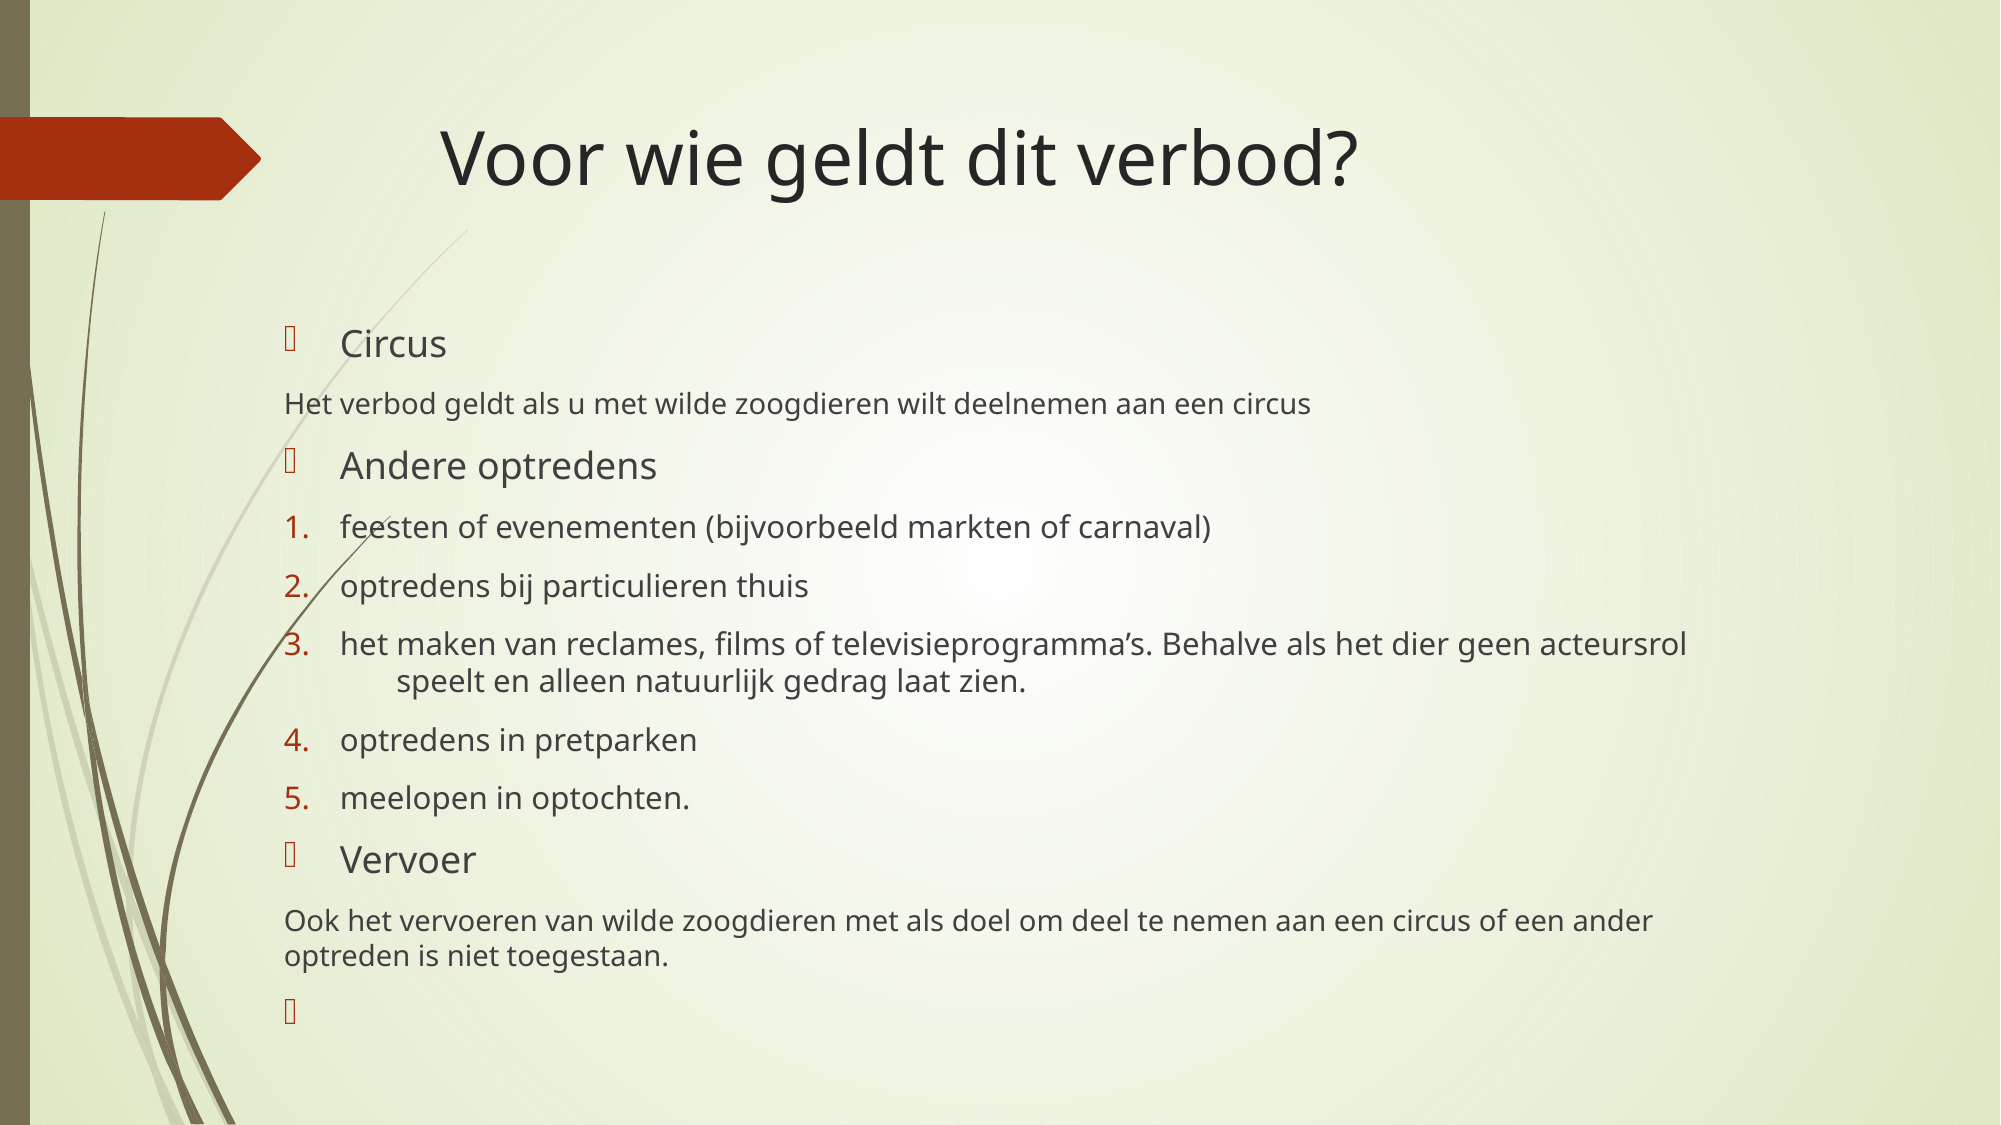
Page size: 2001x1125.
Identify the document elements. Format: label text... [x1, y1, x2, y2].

list Circus Het verbod geldt als u met wilde zoogdieren wilt deelnemen aan een circus Andere optredens feesten of evenementen (bijvoorbeeld markten of carnaval) optredens bij particulieren thuis het maken van reclames, films of televisieprogramma’s. Behalve als het dier geen acteursrol speelt en alleen natuurlijk gedrag laat zien. optredens in pretparken meelopen in optochten. Vervoer Ook het vervoeren van wilde zoogdieren met als doel om deel te nemen aan een circus of een ander optreden is niet toegestaan. [268, 312, 1732, 1023]
title Voor wie geldt dit verbod? [425, 102, 1888, 313]
